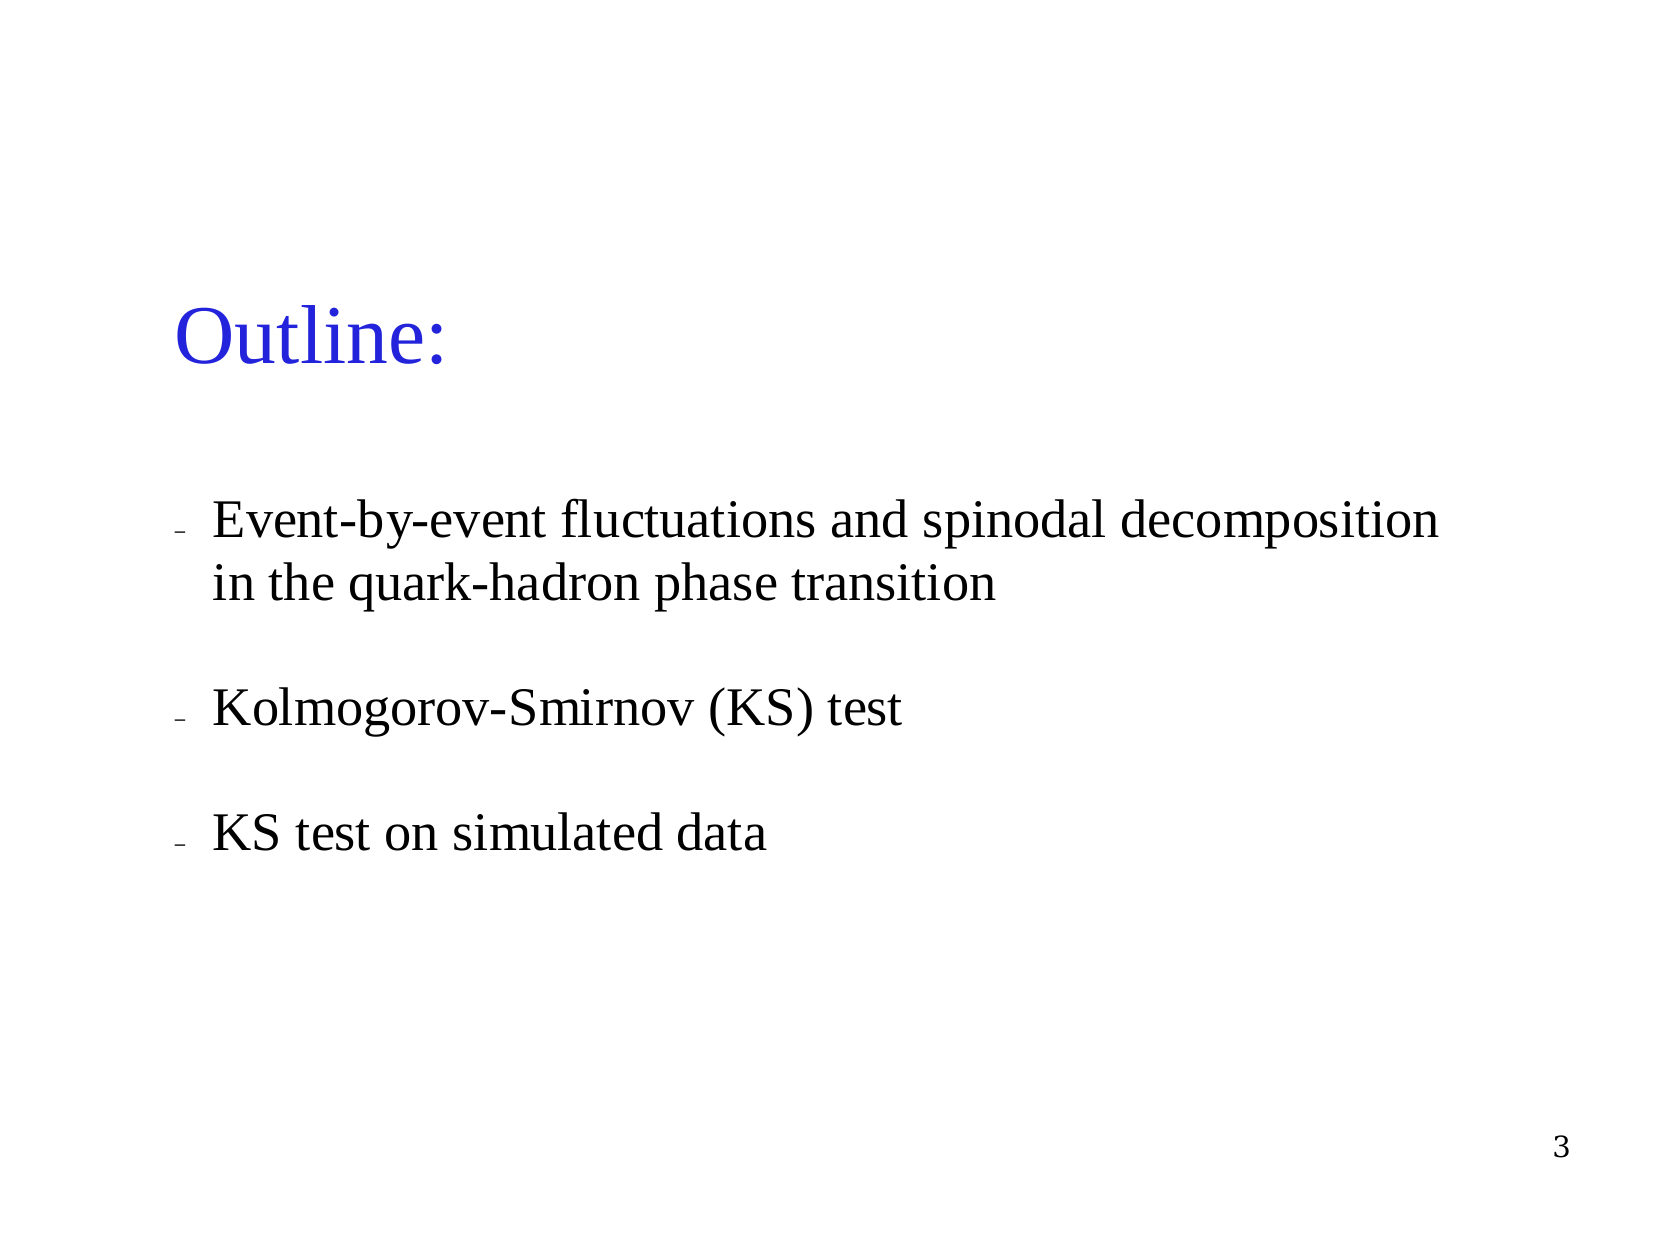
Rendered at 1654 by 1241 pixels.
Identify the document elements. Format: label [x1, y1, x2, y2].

chart [173, 285, 1487, 1092]
